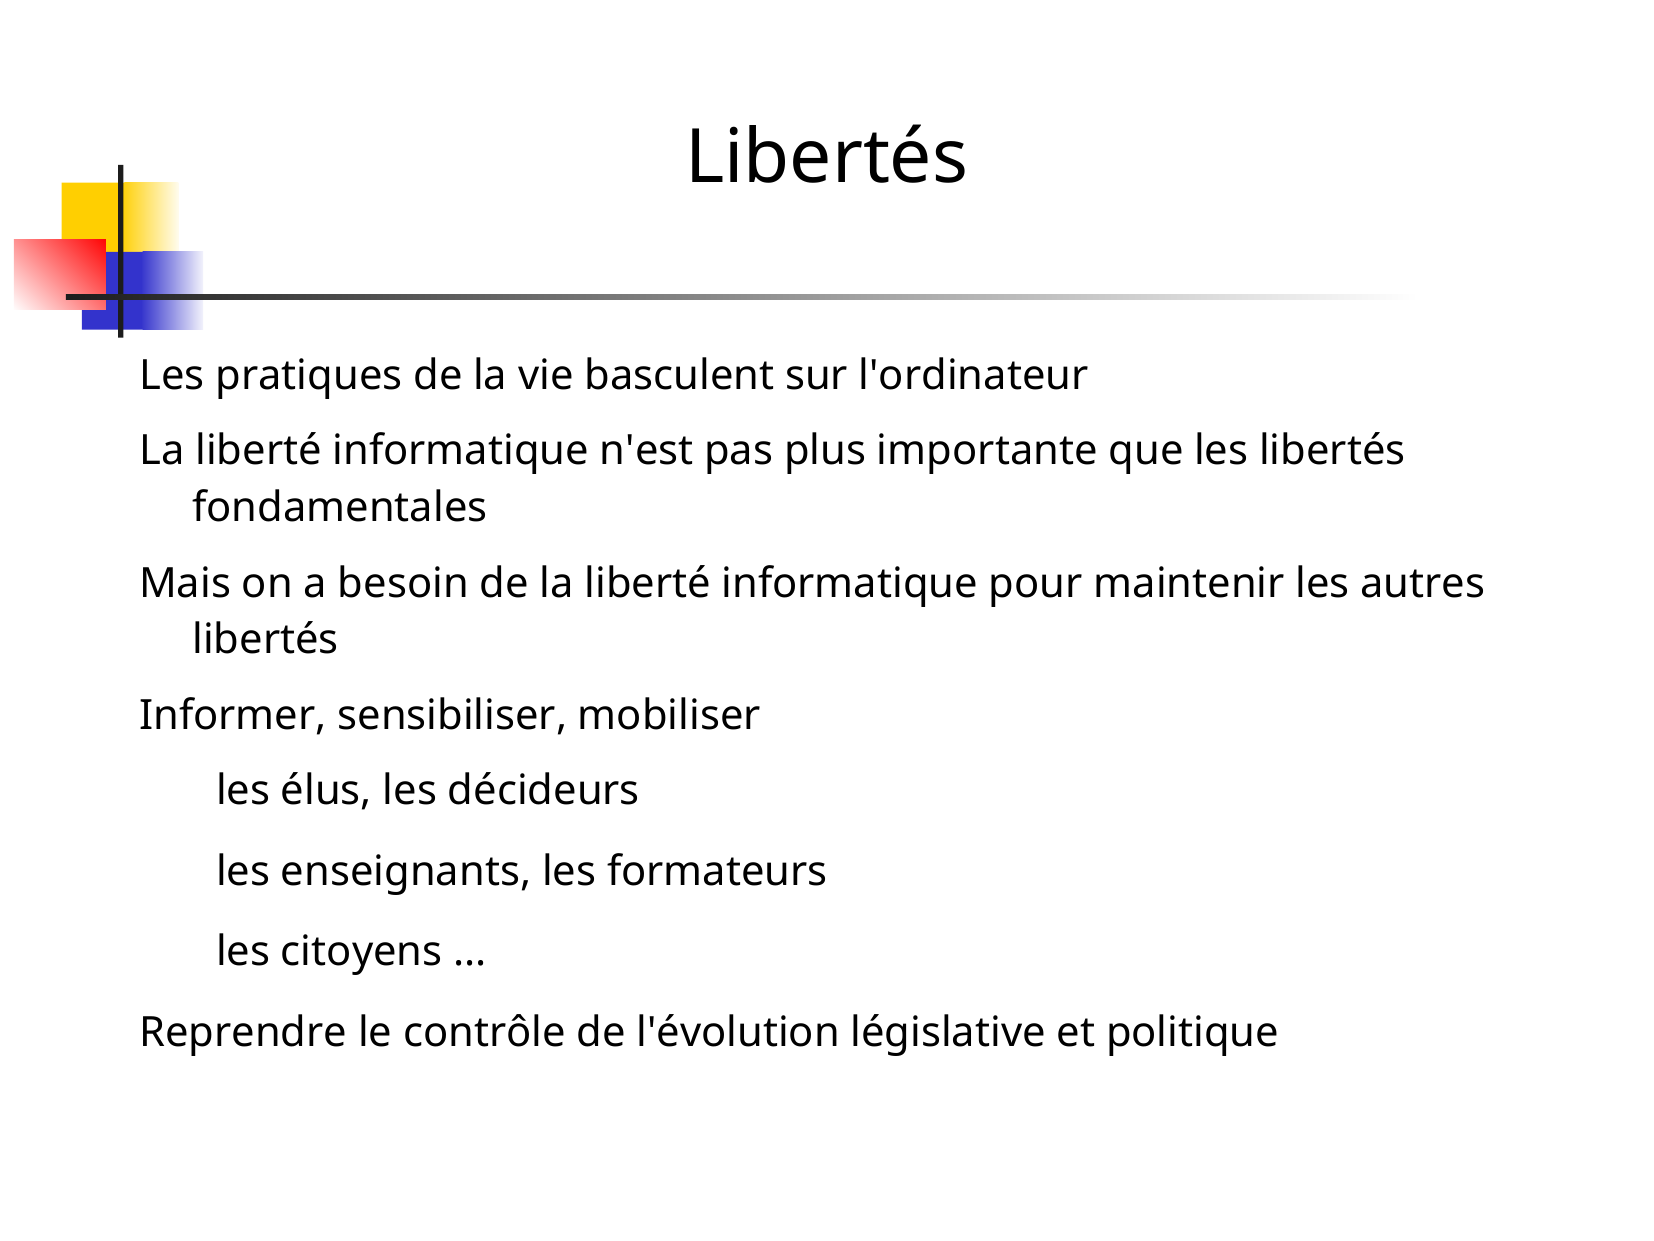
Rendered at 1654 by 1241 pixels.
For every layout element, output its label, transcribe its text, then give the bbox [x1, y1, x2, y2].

list Les pratiques de la vie basculent sur l'ordinateur La liberté informatique n'est pas plus importante que les libertés fondamentales Mais on a besoin de la liberté informatique pour maintenir les autres libertés Informer, sensibiliser, mobiliser les élus, les décideurs les enseignants, les formateurs les citoyens ... Reprendre le contrôle de l'évolution législative et politique [121, 344, 1534, 1127]
title Libertés [82, 49, 1571, 257]
